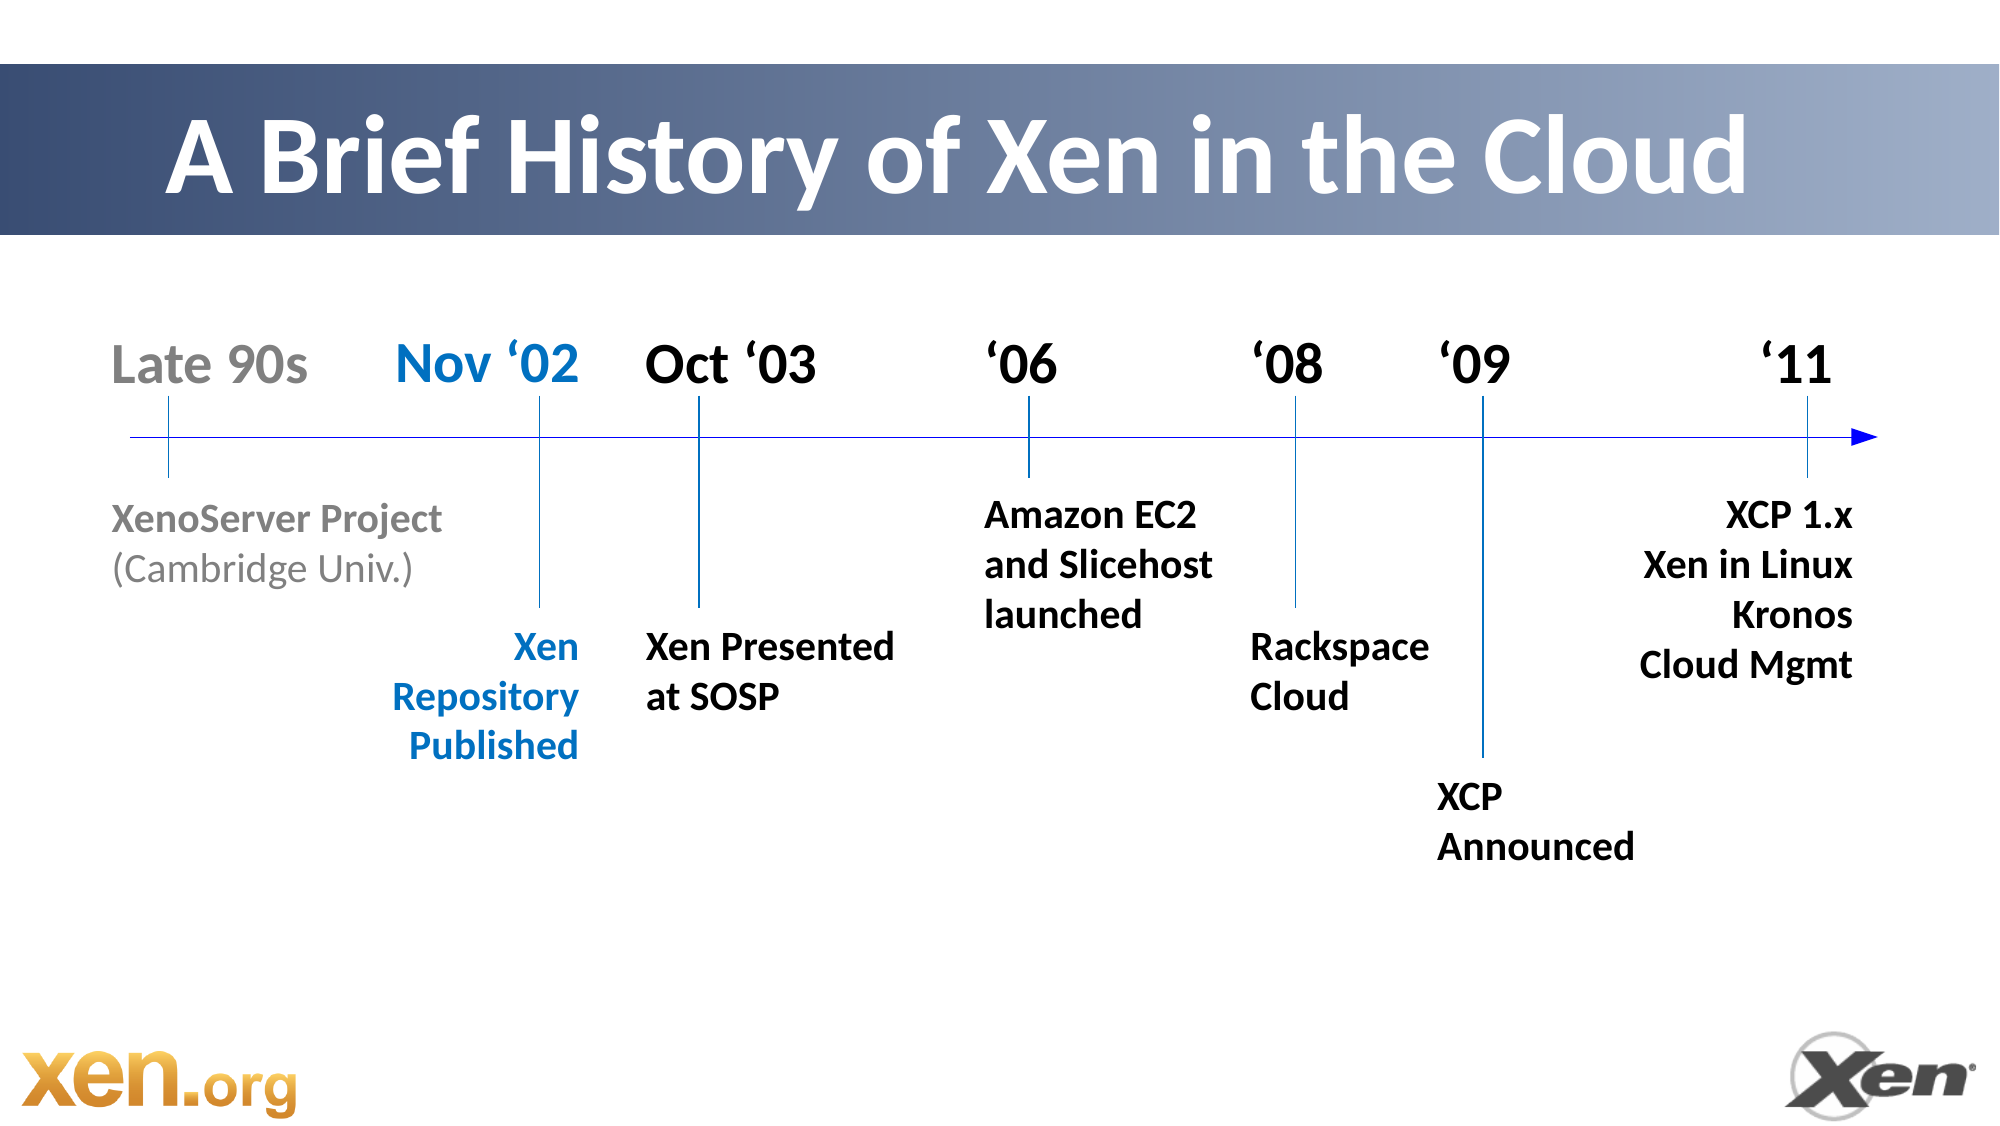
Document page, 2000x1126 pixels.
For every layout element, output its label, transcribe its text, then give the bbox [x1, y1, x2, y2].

text_box ‘08 [1235, 317, 1359, 403]
text_box Xen Repository Published [306, 610, 595, 776]
text_box Amazon EC2 and Slicehost launched [969, 479, 1258, 645]
table_cell Dom0 OS: CentOS, Debian, Fedora, NetBSD, OpenSuse, RHEL 5.x, Solaris 11, … [1779, 1030, 1989, 1126]
text_box Oct ‘03 [631, 317, 836, 403]
text_box Nov ‘02 [352, 316, 595, 402]
text_box Late 90s [96, 317, 348, 403]
picture [19, 1051, 303, 1123]
text_box XCP Announced [1422, 761, 1711, 877]
text_box ‘11 [1744, 317, 1868, 403]
text_box XenoServer Project (Cambridge Univ.) [96, 483, 464, 598]
text_box ‘06 [969, 317, 1085, 403]
title A Brief History of Xen in the Cloud [150, 54, 1850, 243]
text_box ‘09 [1422, 317, 1546, 403]
text_box Xen Presented at SOSP [631, 610, 919, 726]
text_box Rackspace Cloud [1235, 610, 1464, 726]
text_box XCP 1.x Xen in Linux Kronos Cloud Mgmt [1580, 479, 1868, 695]
